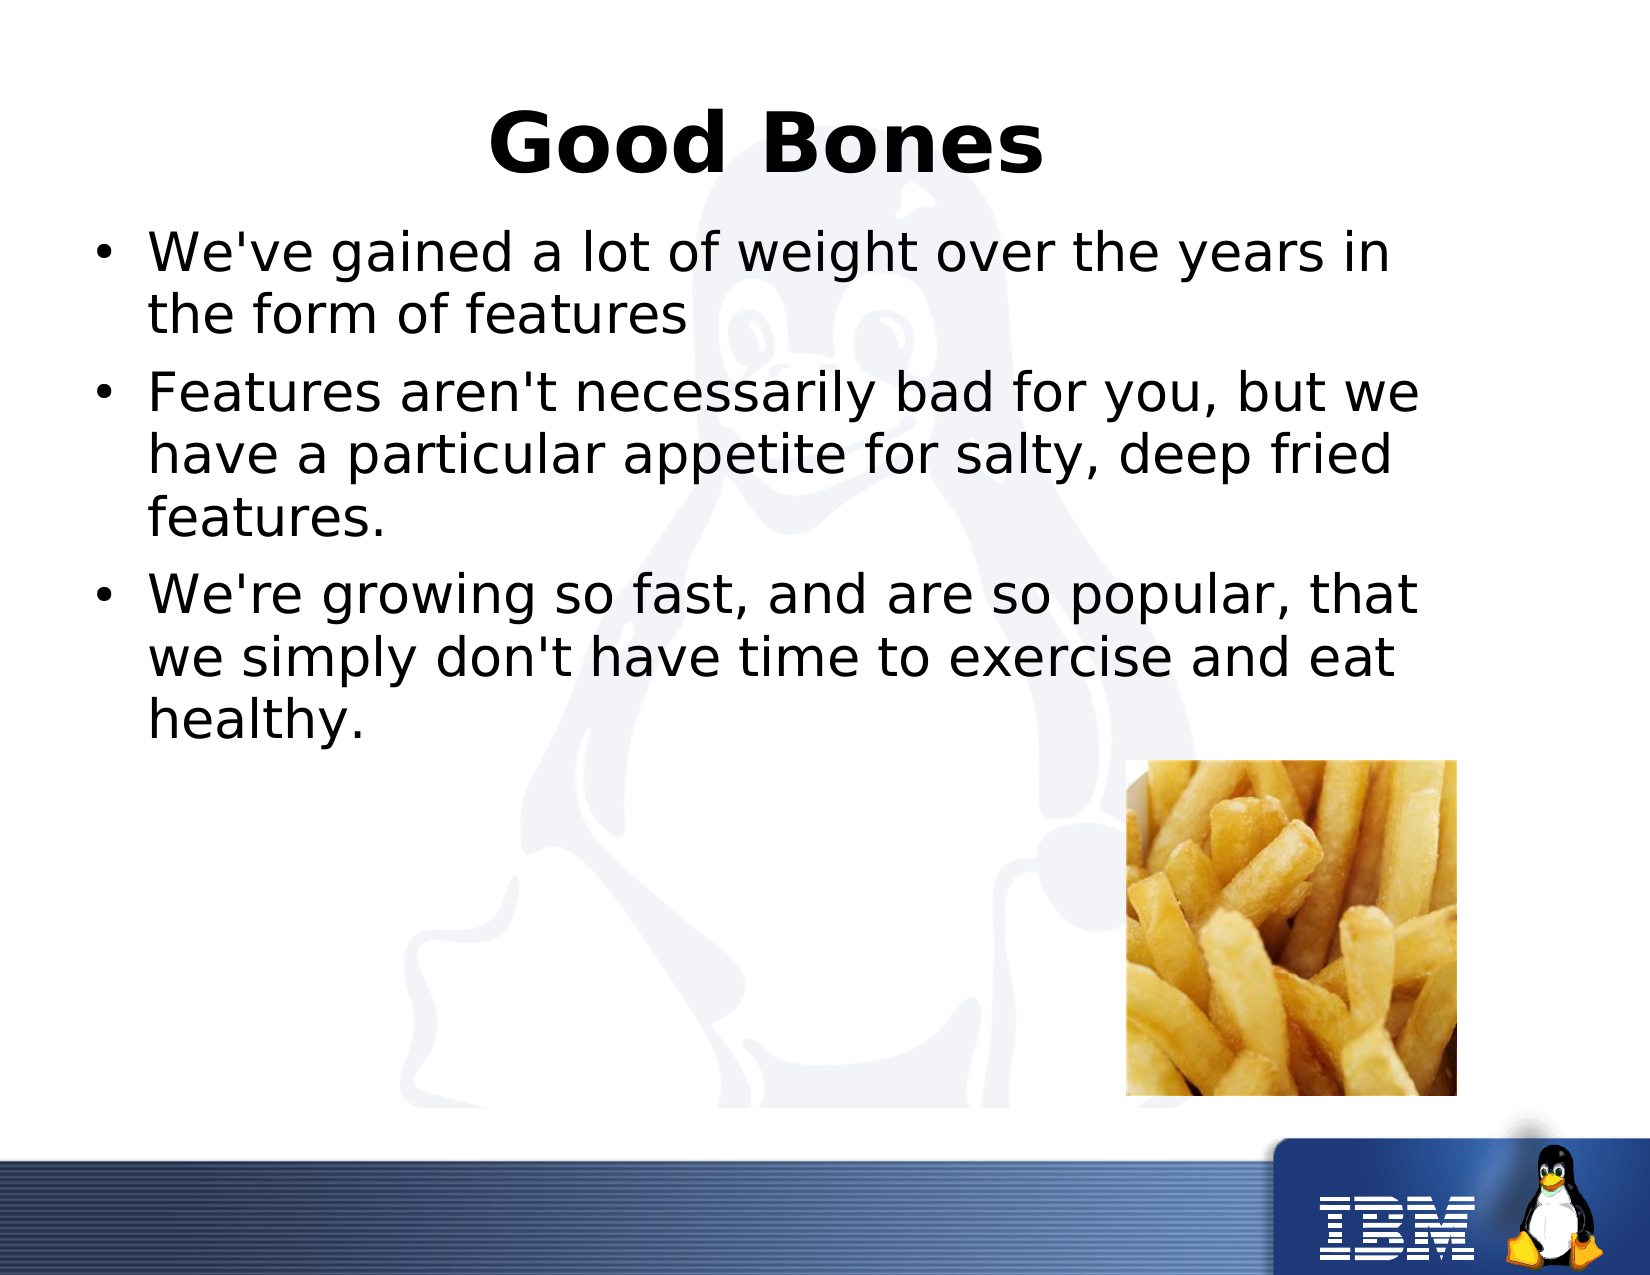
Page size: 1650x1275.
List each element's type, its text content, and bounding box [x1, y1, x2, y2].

title Good Bones [76, 76, 1457, 211]
list We've gained a lot of weight over the years in the form of features Features aren't necessarily bad for you, but we have a particular appetite for salty, deep fried features. We're growing so fast, and are so popular, that we simply don't have time to exercise and eat healthy. [76, 221, 1457, 1171]
picture [1126, 760, 1457, 1096]
